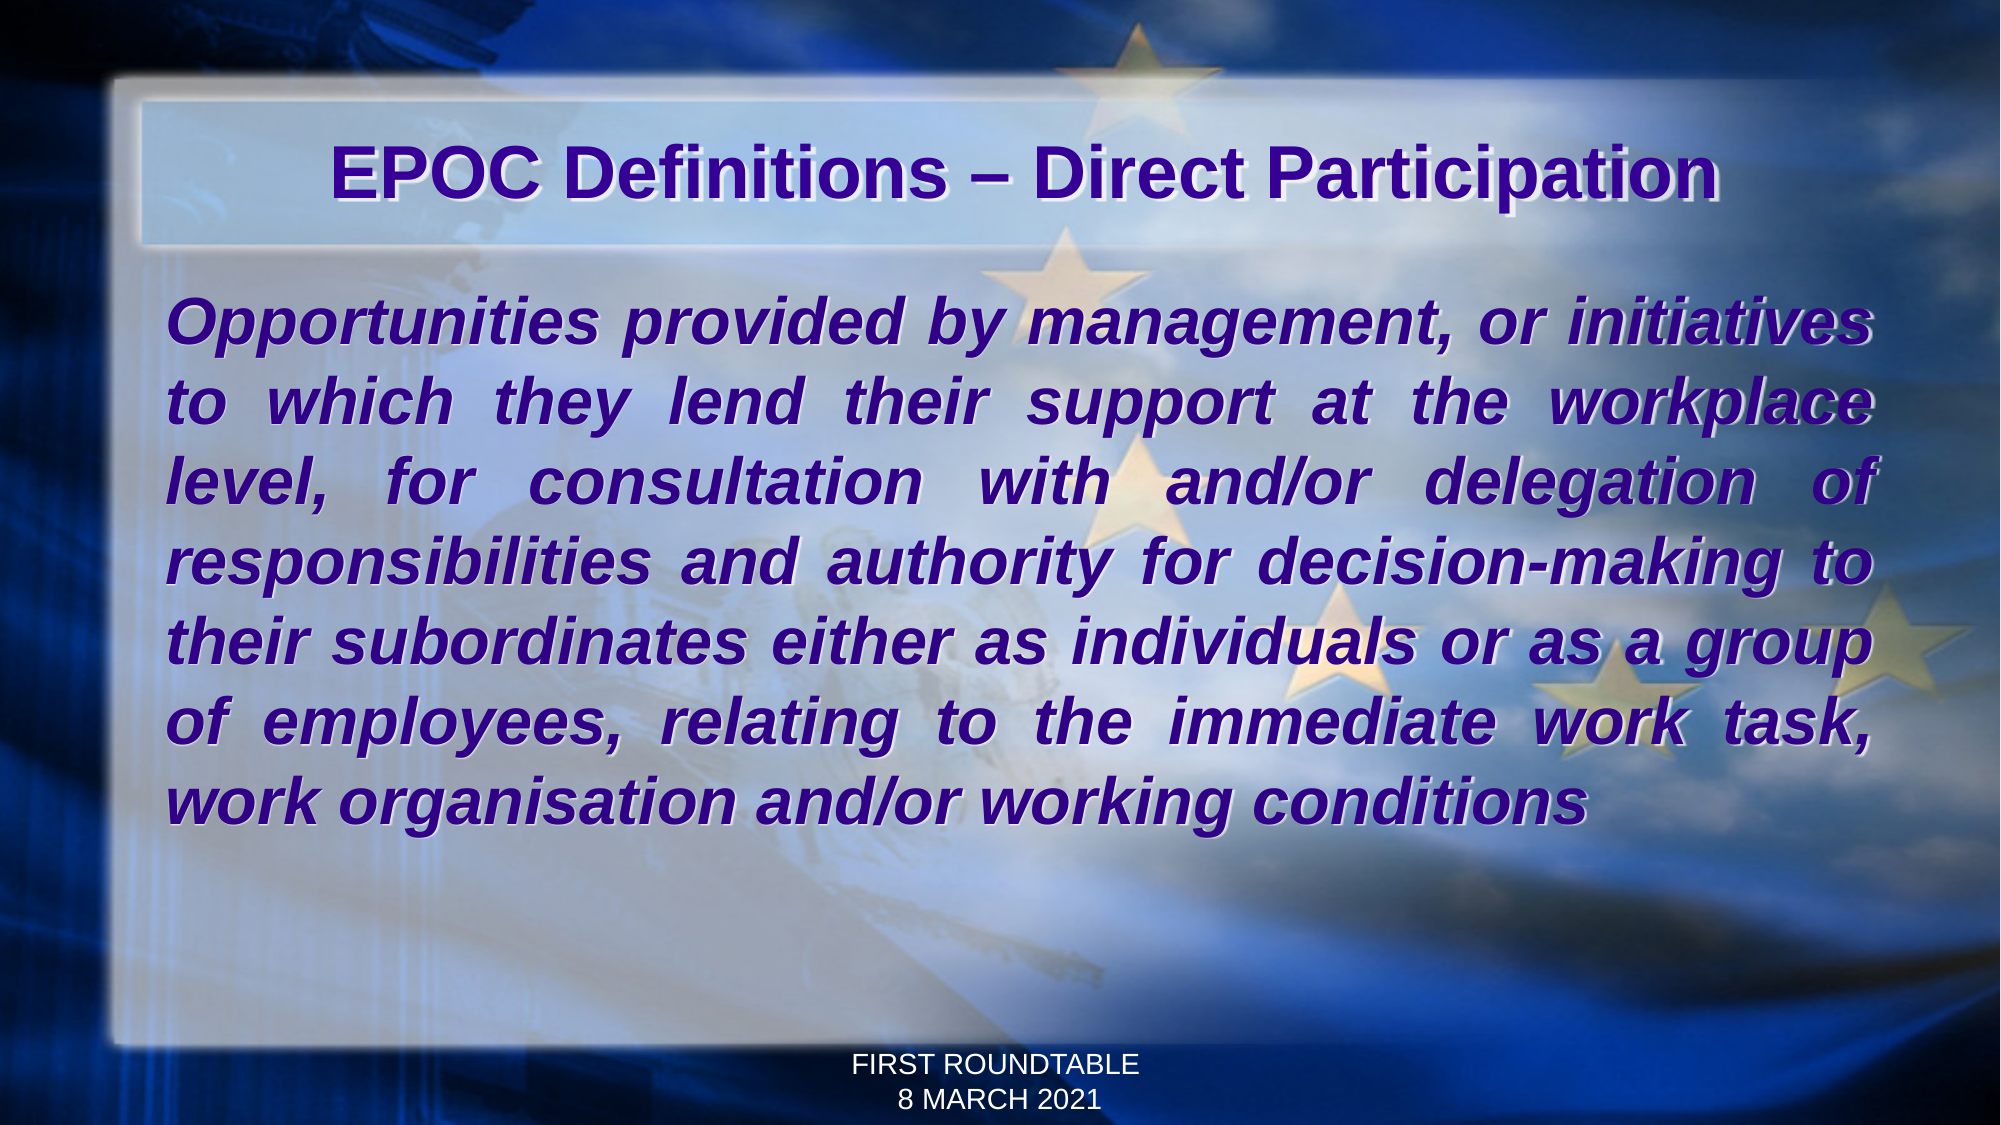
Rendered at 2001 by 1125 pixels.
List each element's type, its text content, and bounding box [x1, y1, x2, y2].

text_box FIRST ROUNDTABLE 8 MARCH 2021 [499, 1037, 1501, 1124]
list Opportunities provided by management, or initiatives to which they lend their support at the workplace level, for consultation with and/or delegation of responsibilities and authority for decision-making to their subordinates either as individuals or as a group of employees, relating to the immediate work task, work organisation and/or working conditions [150, 270, 1900, 1021]
title EPOC Definitions – Direct Participation [150, 87, 1900, 251]
